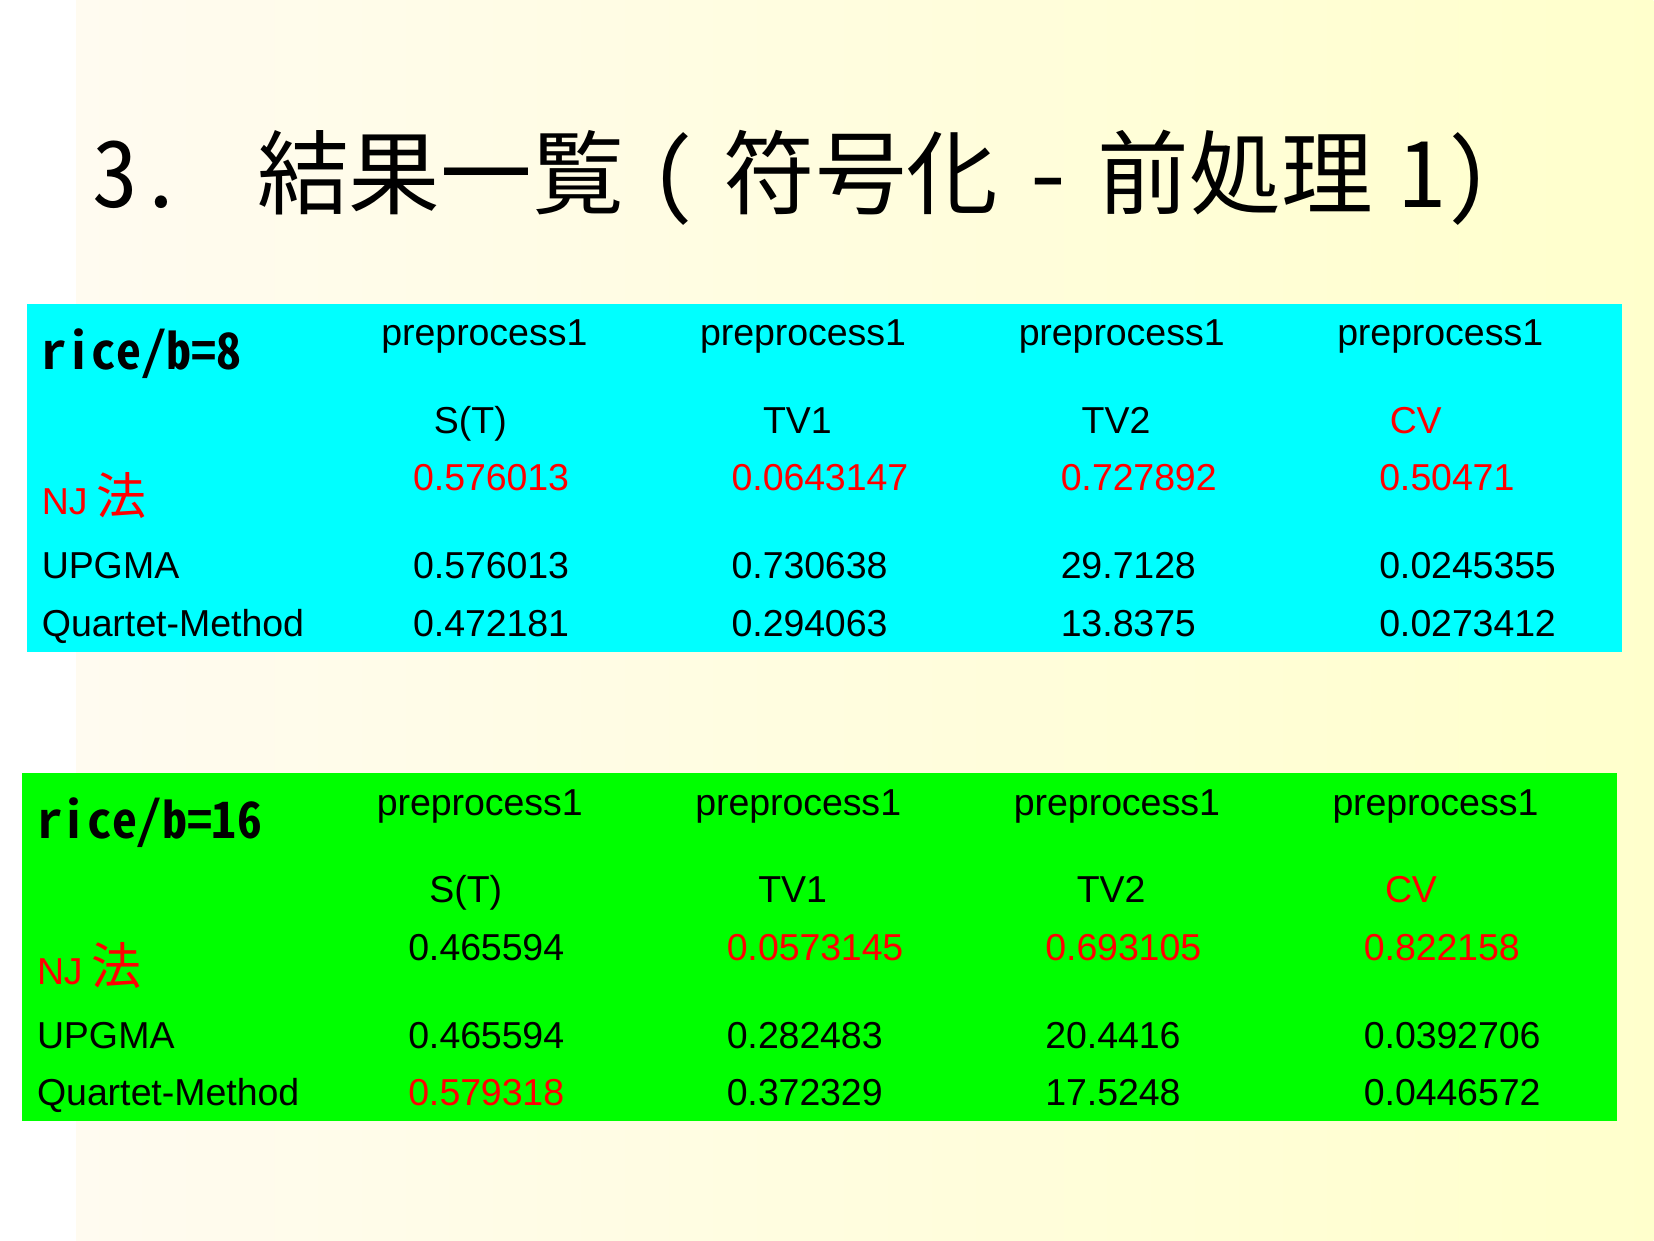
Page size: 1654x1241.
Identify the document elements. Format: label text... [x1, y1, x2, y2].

table_cell 0.294063 [664, 594, 983, 652]
table_cell 29.7128 [983, 537, 1302, 594]
table_cell NJ法 [27, 449, 346, 537]
table_cell 0.0392706 [1297, 1007, 1617, 1064]
table_cell 0.372329 [660, 1064, 978, 1121]
table_cell 0.576013 [346, 537, 664, 594]
table_cell 0.50471 [1302, 449, 1622, 537]
table_cell 0.465594 [341, 1007, 660, 1064]
table_cell NJ法 [22, 919, 341, 1007]
table_cell 0.822158 [1297, 919, 1617, 1007]
table_cell 0.0273412 [1302, 594, 1622, 652]
table_cell 0.472181 [346, 594, 664, 652]
table_cell S(T) [341, 861, 660, 919]
table_header rice/b=16 [22, 773, 341, 861]
table_cell 0.0446572 [1297, 1064, 1617, 1121]
text_box 3. 結果一覧(符号化-前処理1) [1413, 118, 1625, 216]
table_cell CV [1297, 861, 1617, 919]
table_header rice/b=8 [27, 304, 346, 392]
table_cell Quartet-Method [27, 594, 346, 652]
table_cell [27, 392, 346, 449]
table_header preprocess1 [346, 304, 664, 392]
table_cell 0.579318 [341, 1064, 660, 1121]
table_cell [22, 861, 341, 919]
table_header preprocess1 [1297, 773, 1617, 861]
table_cell 13.8375 [983, 594, 1302, 652]
table_cell TV2 [978, 861, 1297, 919]
table_cell 17.5248 [978, 1064, 1297, 1121]
table_cell 0.0573145 [660, 919, 978, 1007]
table_cell TV2 [983, 392, 1302, 449]
table_cell 0.0245355 [1302, 537, 1622, 594]
table_cell 20.4416 [978, 1007, 1297, 1064]
table_cell UPGMA [22, 1007, 341, 1064]
table_header preprocess1 [1302, 304, 1622, 392]
table_cell 0.282483 [660, 1007, 978, 1064]
chart [121, 652, 1534, 773]
table_cell UPGMA [27, 537, 346, 594]
table_cell 0.0643147 [664, 449, 983, 537]
table_header preprocess1 [978, 773, 1297, 861]
chart [121, 1121, 1534, 1127]
table_cell 0.730638 [664, 537, 983, 594]
table_header preprocess1 [660, 773, 978, 861]
table_cell 0.693105 [978, 919, 1297, 1007]
table_header preprocess1 [341, 773, 660, 861]
table_header preprocess1 [983, 304, 1302, 392]
table_header preprocess1 [664, 304, 983, 392]
title [0, 88, 1413, 296]
table_cell 0.465594 [341, 919, 660, 1007]
table_cell Quartet-Method [22, 1064, 341, 1121]
table_cell TV1 [664, 392, 983, 449]
table_cell S(T) [346, 392, 664, 449]
table_cell CV [1302, 392, 1622, 449]
table_cell 0.576013 [346, 449, 664, 537]
table_cell TV1 [660, 861, 978, 919]
table_cell 0.727892 [983, 449, 1302, 537]
